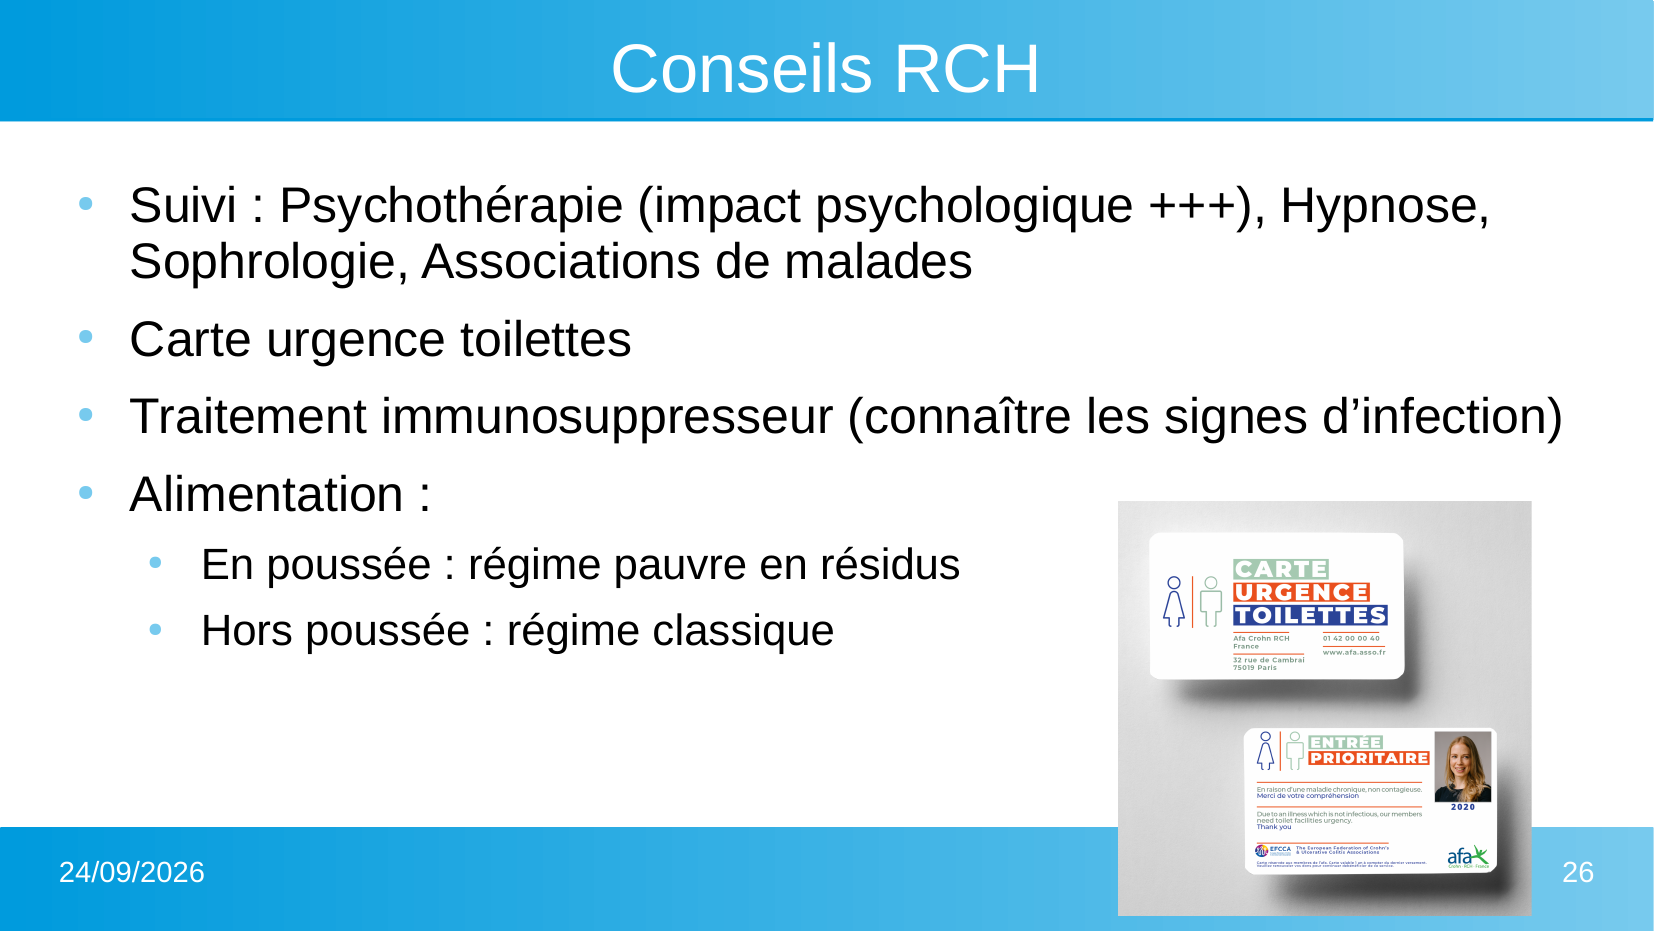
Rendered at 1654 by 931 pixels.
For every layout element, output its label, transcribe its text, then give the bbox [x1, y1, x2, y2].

title Conseils RCH [59, 29, 1595, 108]
list Suivi : Psychothérapie (impact psychologique +++), Hypnose, Sophrologie, Associations de malades Carte urgence toilettes Traitement immunosuppresseur (connaître les signes d’infection) Alimentation : En poussée : régime pauvre en résidus Hors poussée : régime classique [59, 177, 1595, 768]
picture [1118, 501, 1532, 916]
